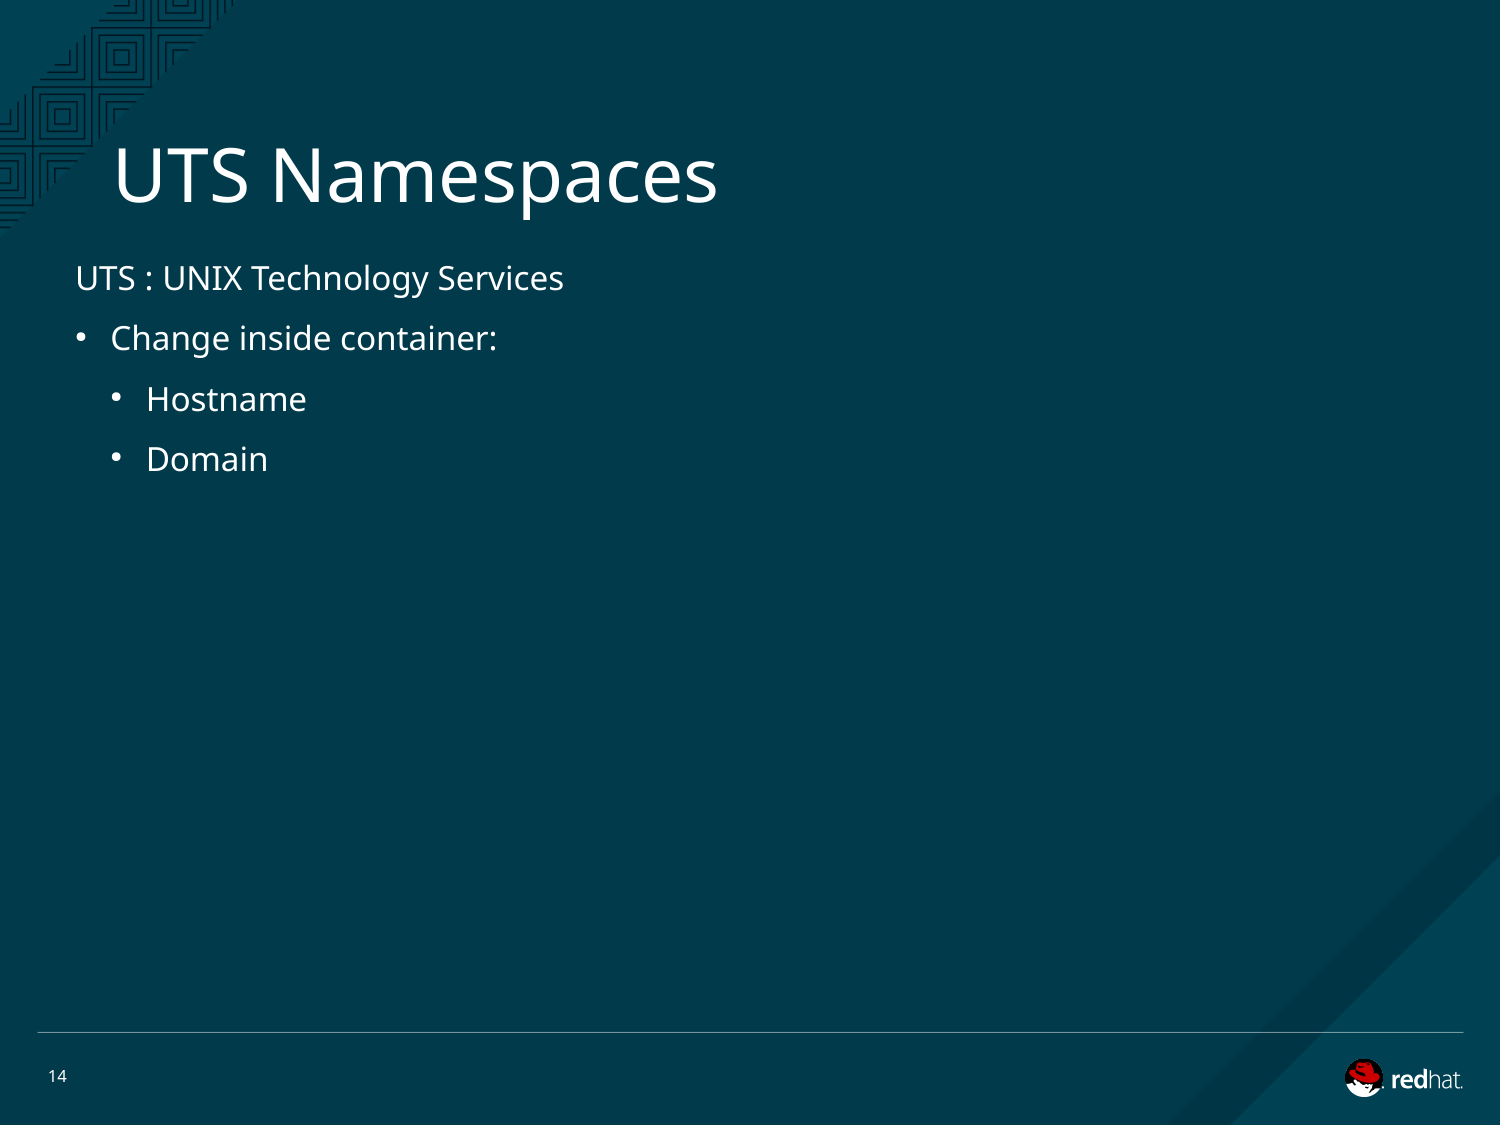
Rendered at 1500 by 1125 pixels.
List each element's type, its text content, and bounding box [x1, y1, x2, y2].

picture [1401, 1075, 1412, 1088]
text_box UTS : UNIX Technology Services Change inside container: Hostname Domain [75, 254, 766, 787]
title UTS Namespaces [112, 0, 1388, 225]
picture [1415, 1069, 1426, 1088]
picture [1346, 1060, 1382, 1096]
picture [1393, 1075, 1399, 1088]
